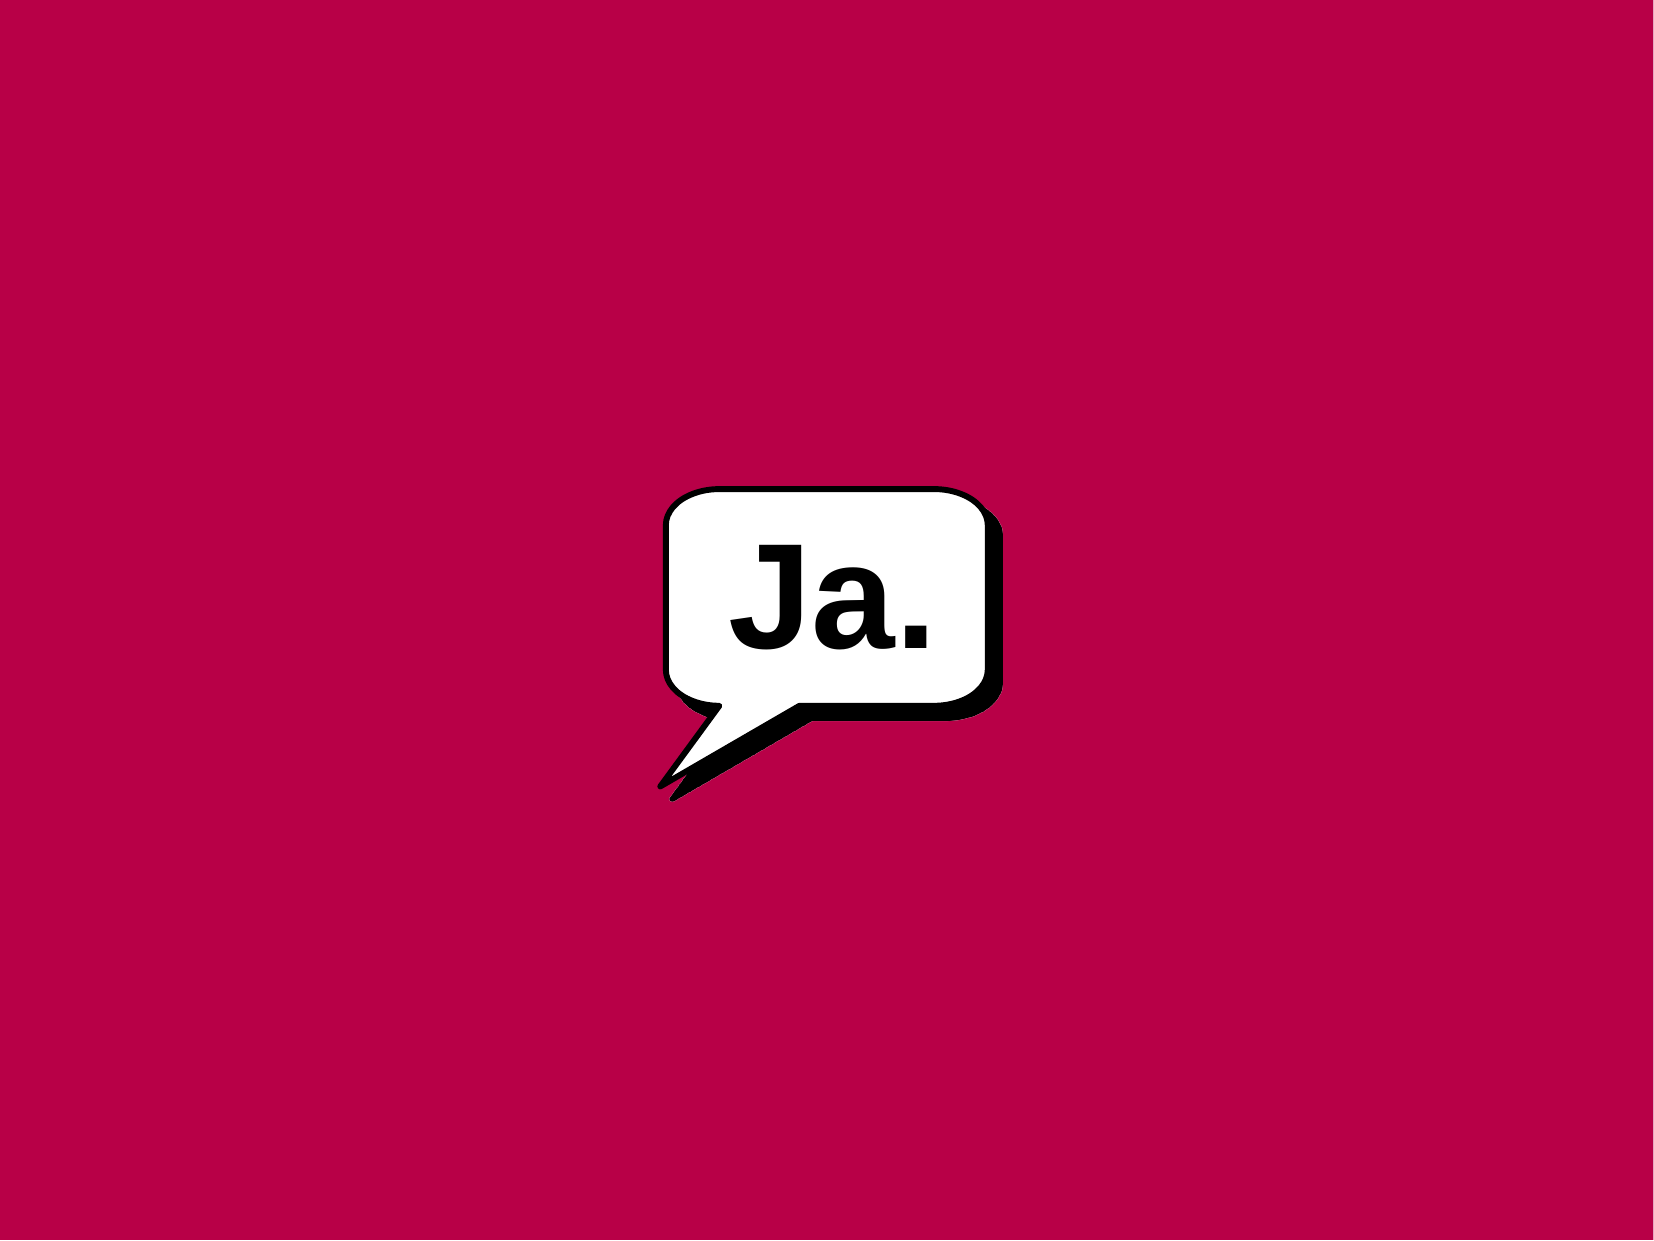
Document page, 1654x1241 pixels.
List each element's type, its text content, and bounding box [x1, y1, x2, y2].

text_box Ja. [658, 505, 1007, 696]
text_box [675, 489, 979, 505]
text_box [660, 696, 971, 787]
